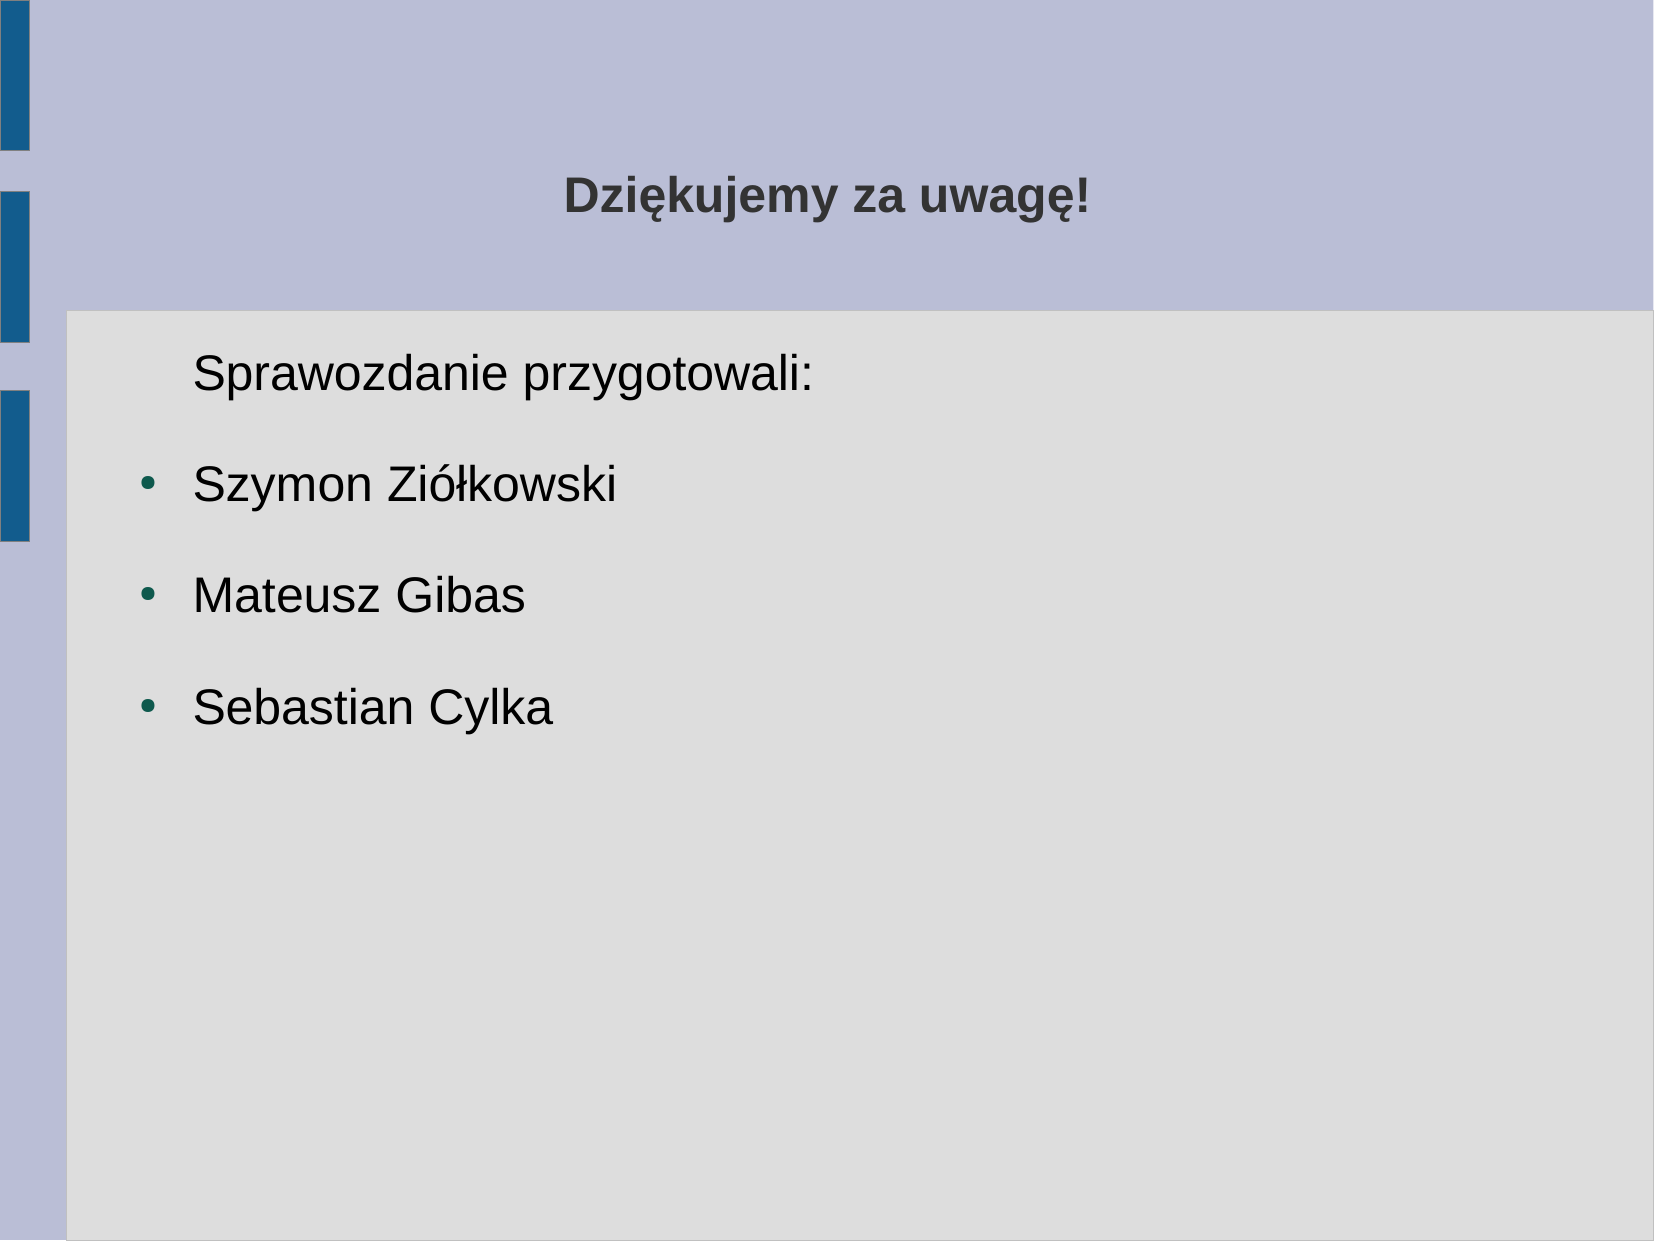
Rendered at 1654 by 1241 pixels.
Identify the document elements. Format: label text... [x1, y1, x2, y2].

list Sprawozdanie przygotowali: Szymon Ziółkowski Mateusz Gibas Sebastian Cylka [121, 344, 1534, 1127]
title Dziękujemy za uwagę! [121, 91, 1534, 299]
